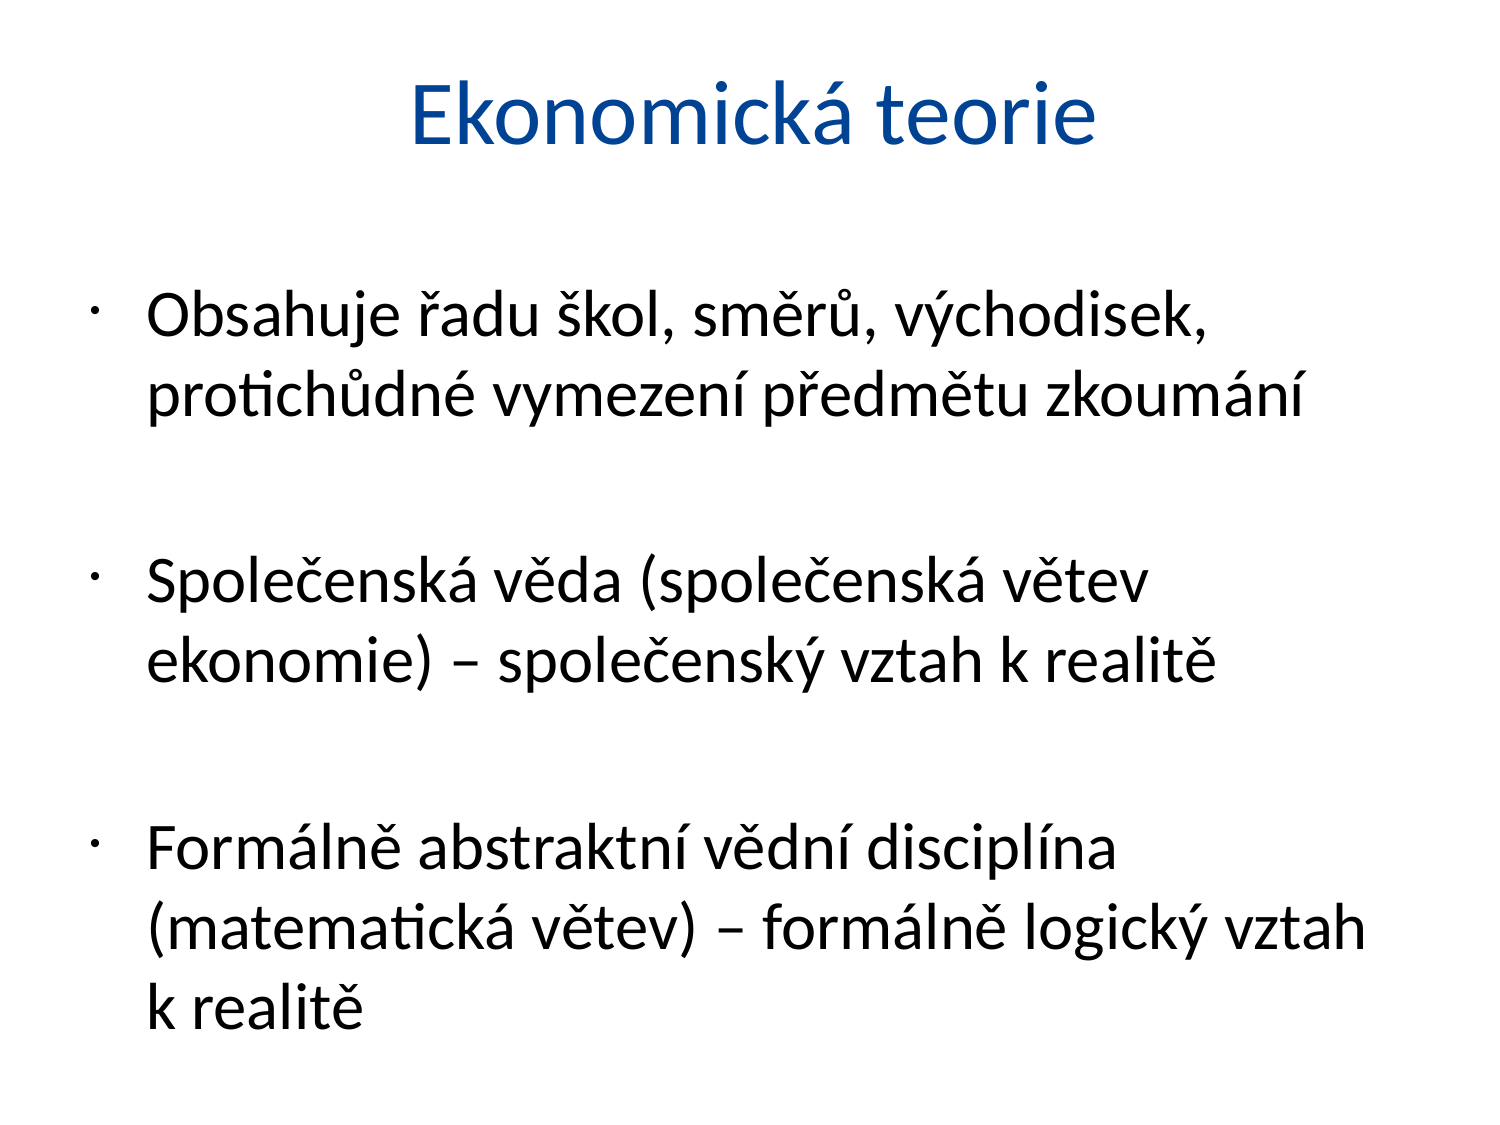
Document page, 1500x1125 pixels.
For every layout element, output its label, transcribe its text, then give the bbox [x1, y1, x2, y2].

title Ekonomická teorie [75, 45, 1425, 233]
list Obsahuje řadu škol, směrů, východisek, protichůdné vymezení předmětu zkoumání Společenská věda (společenská větev ekonomie) – společenský vztah k realitě Formálně abstraktní vědní disciplína (matematická větev) – formálně logický vztah k realitě [75, 262, 1425, 1005]
